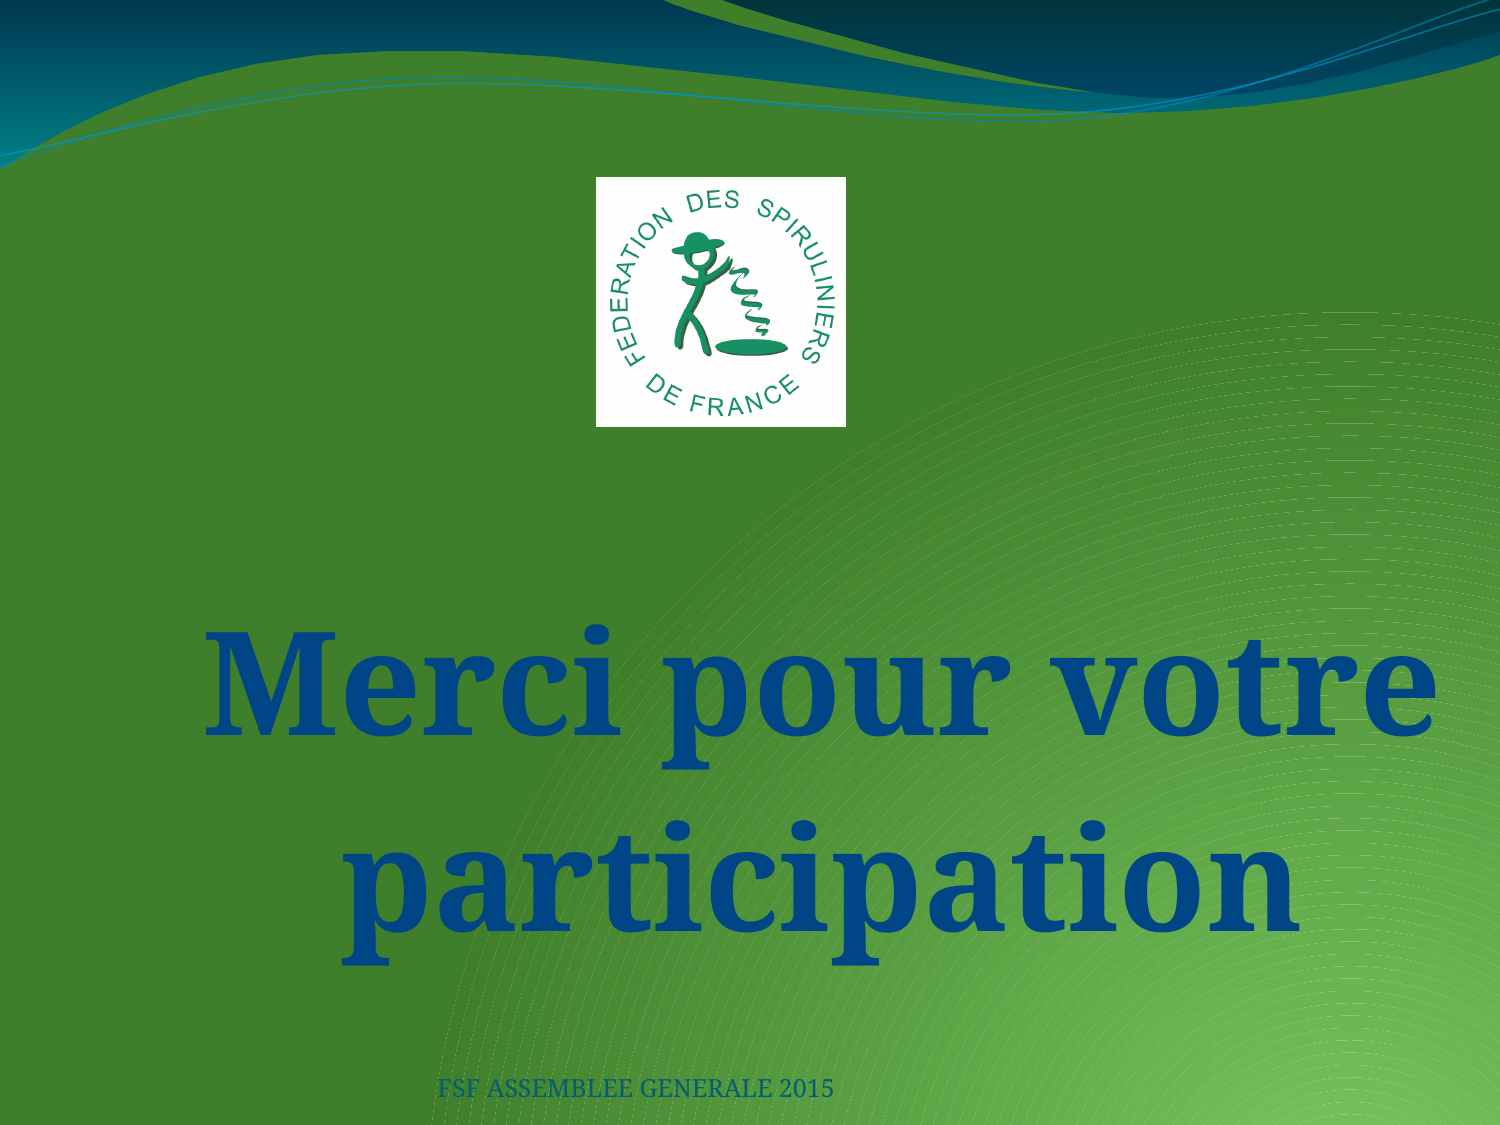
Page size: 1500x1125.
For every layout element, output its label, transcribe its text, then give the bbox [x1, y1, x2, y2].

picture [635, 90, 670, 94]
picture [737, 99, 771, 103]
list Merci pour votre participation [75, 113, 1465, 1038]
text_box FSF ASSEMBLEE GENERALE 2015 [437, 1042, 988, 1103]
